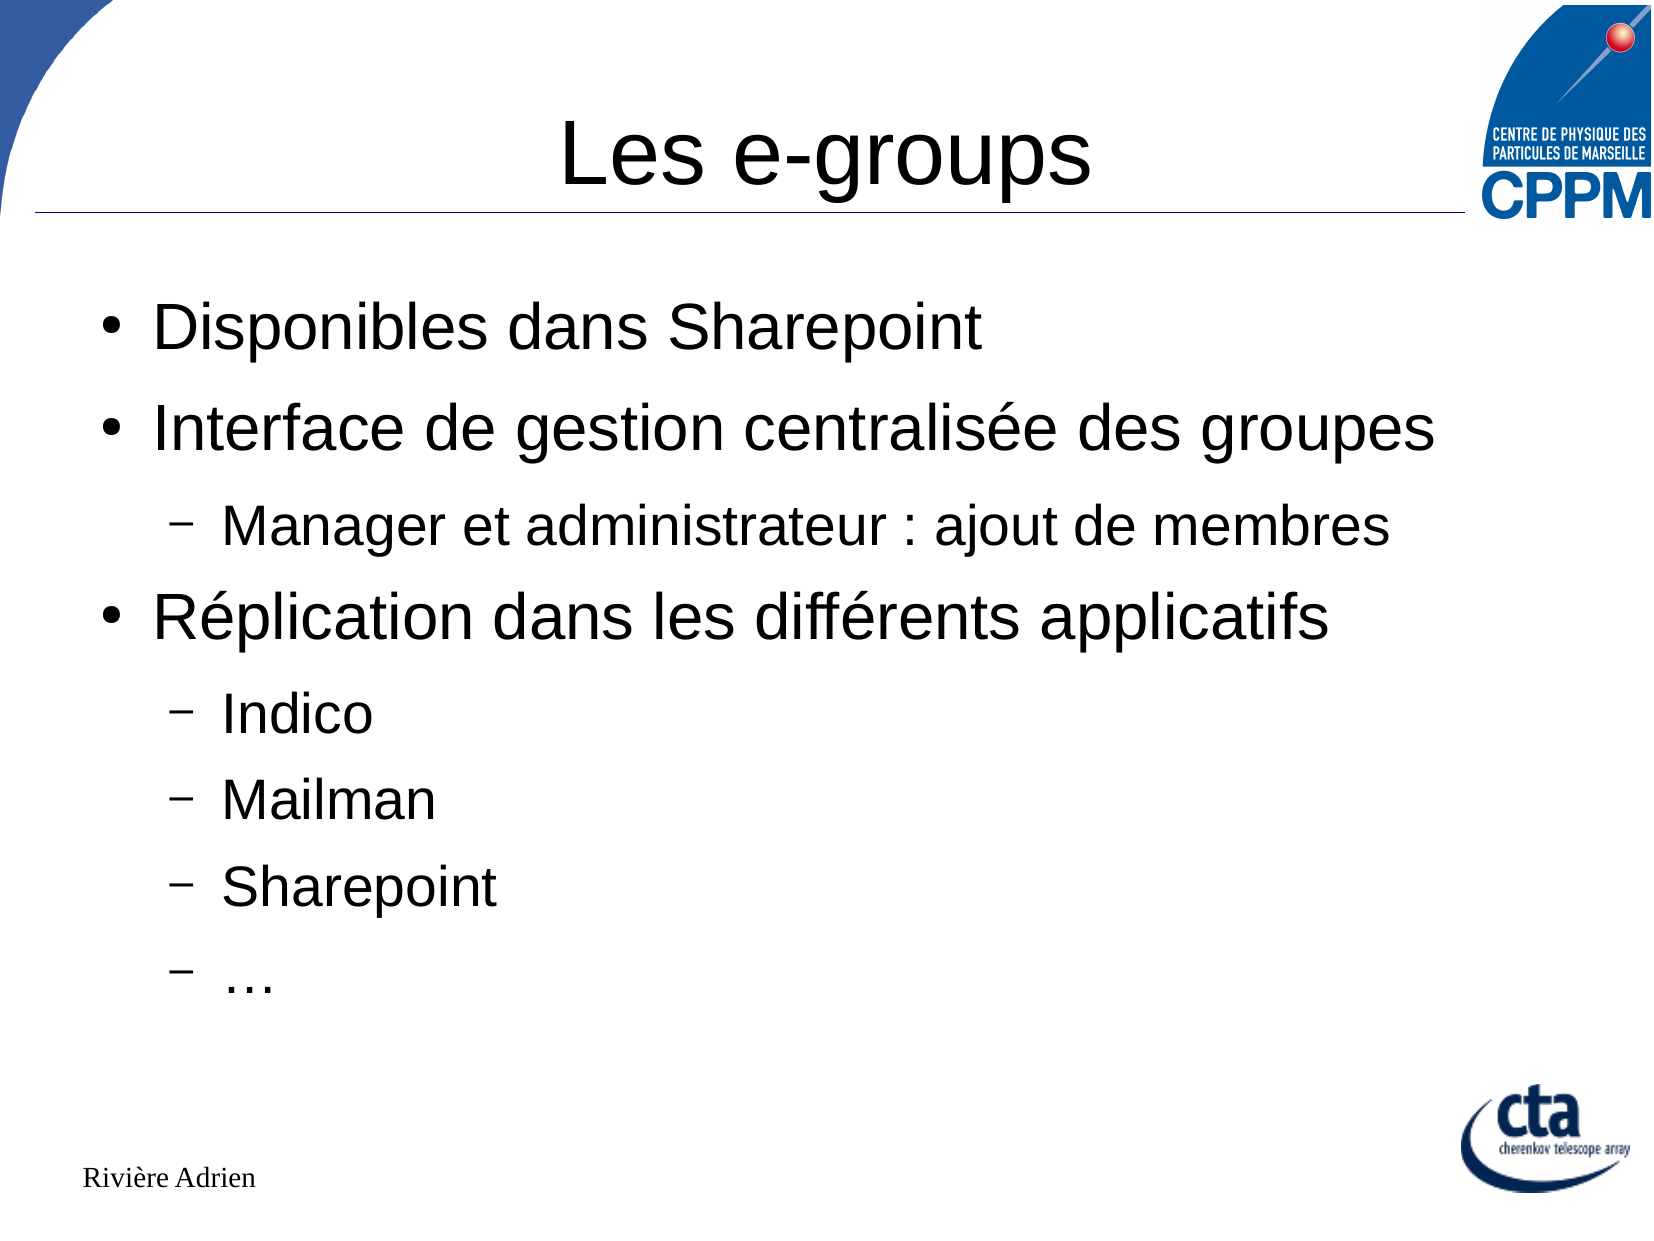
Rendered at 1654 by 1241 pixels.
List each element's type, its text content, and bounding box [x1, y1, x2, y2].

picture [0, 0, 119, 219]
title Les e-groups [82, 49, 1571, 257]
list Disponibles dans Sharepoint Interface de gestion centralisée des groupes Manager et administrateur : ajout de membres Réplication dans les différents applicatifs Indico Mailman Sharepoint … [82, 290, 1538, 1010]
picture [1461, 1084, 1630, 1193]
picture [1482, 5, 1651, 219]
